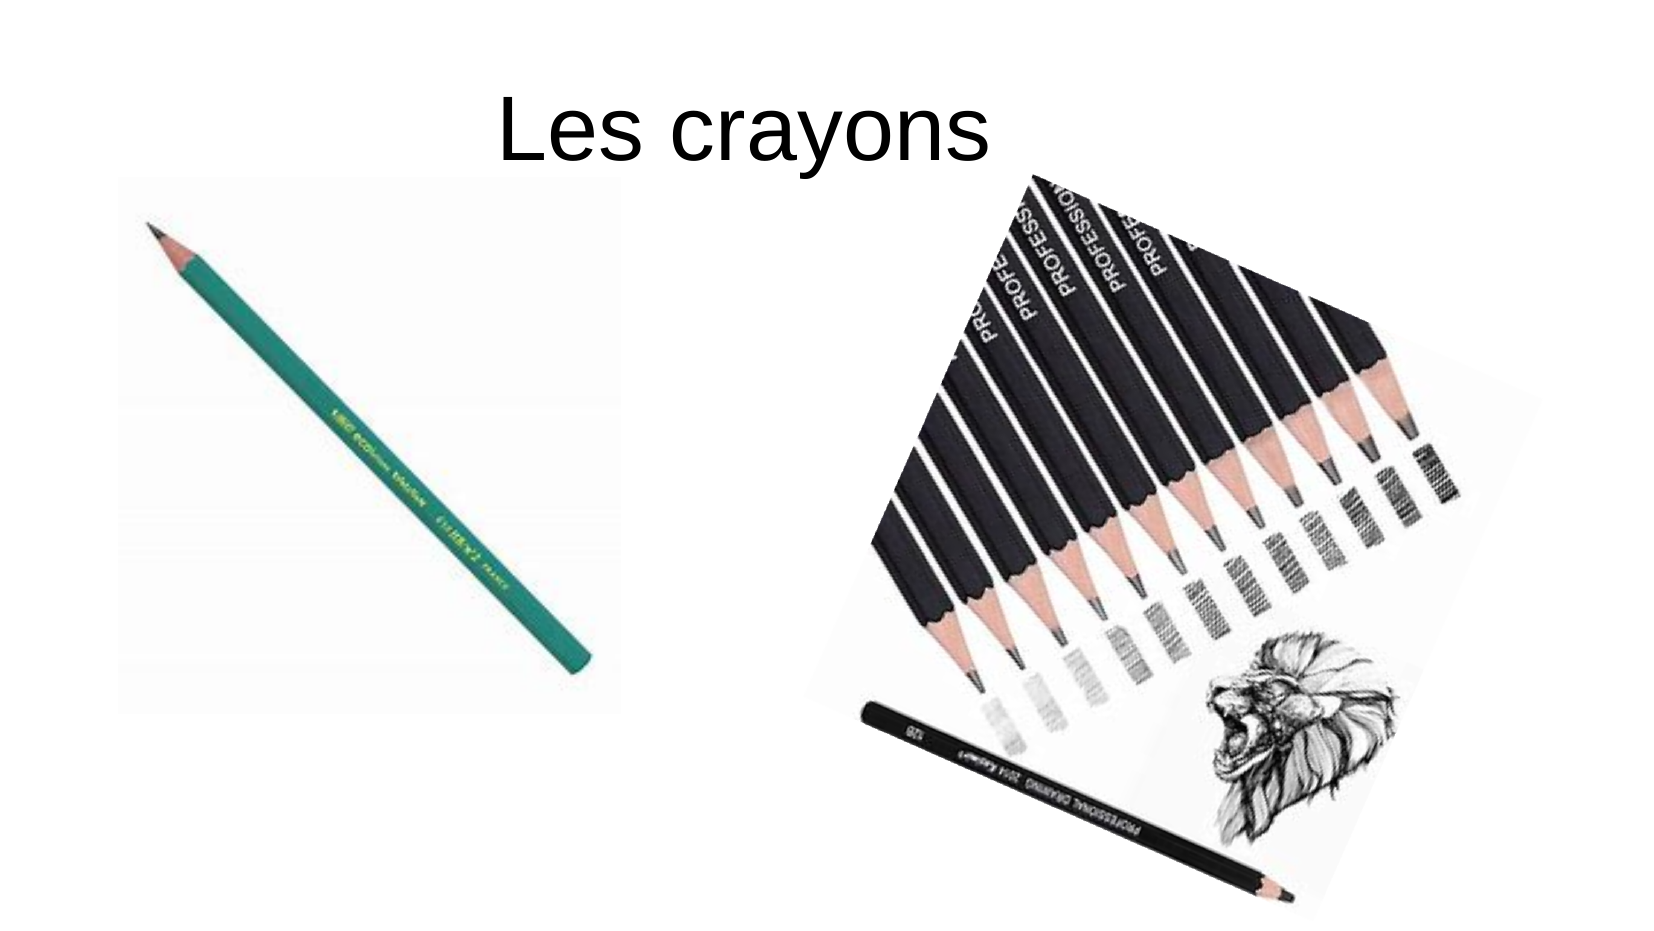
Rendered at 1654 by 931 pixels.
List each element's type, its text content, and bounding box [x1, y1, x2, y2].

picture [118, 177, 621, 714]
title Les crayons [0, 51, 1489, 207]
picture [802, 173, 1543, 921]
